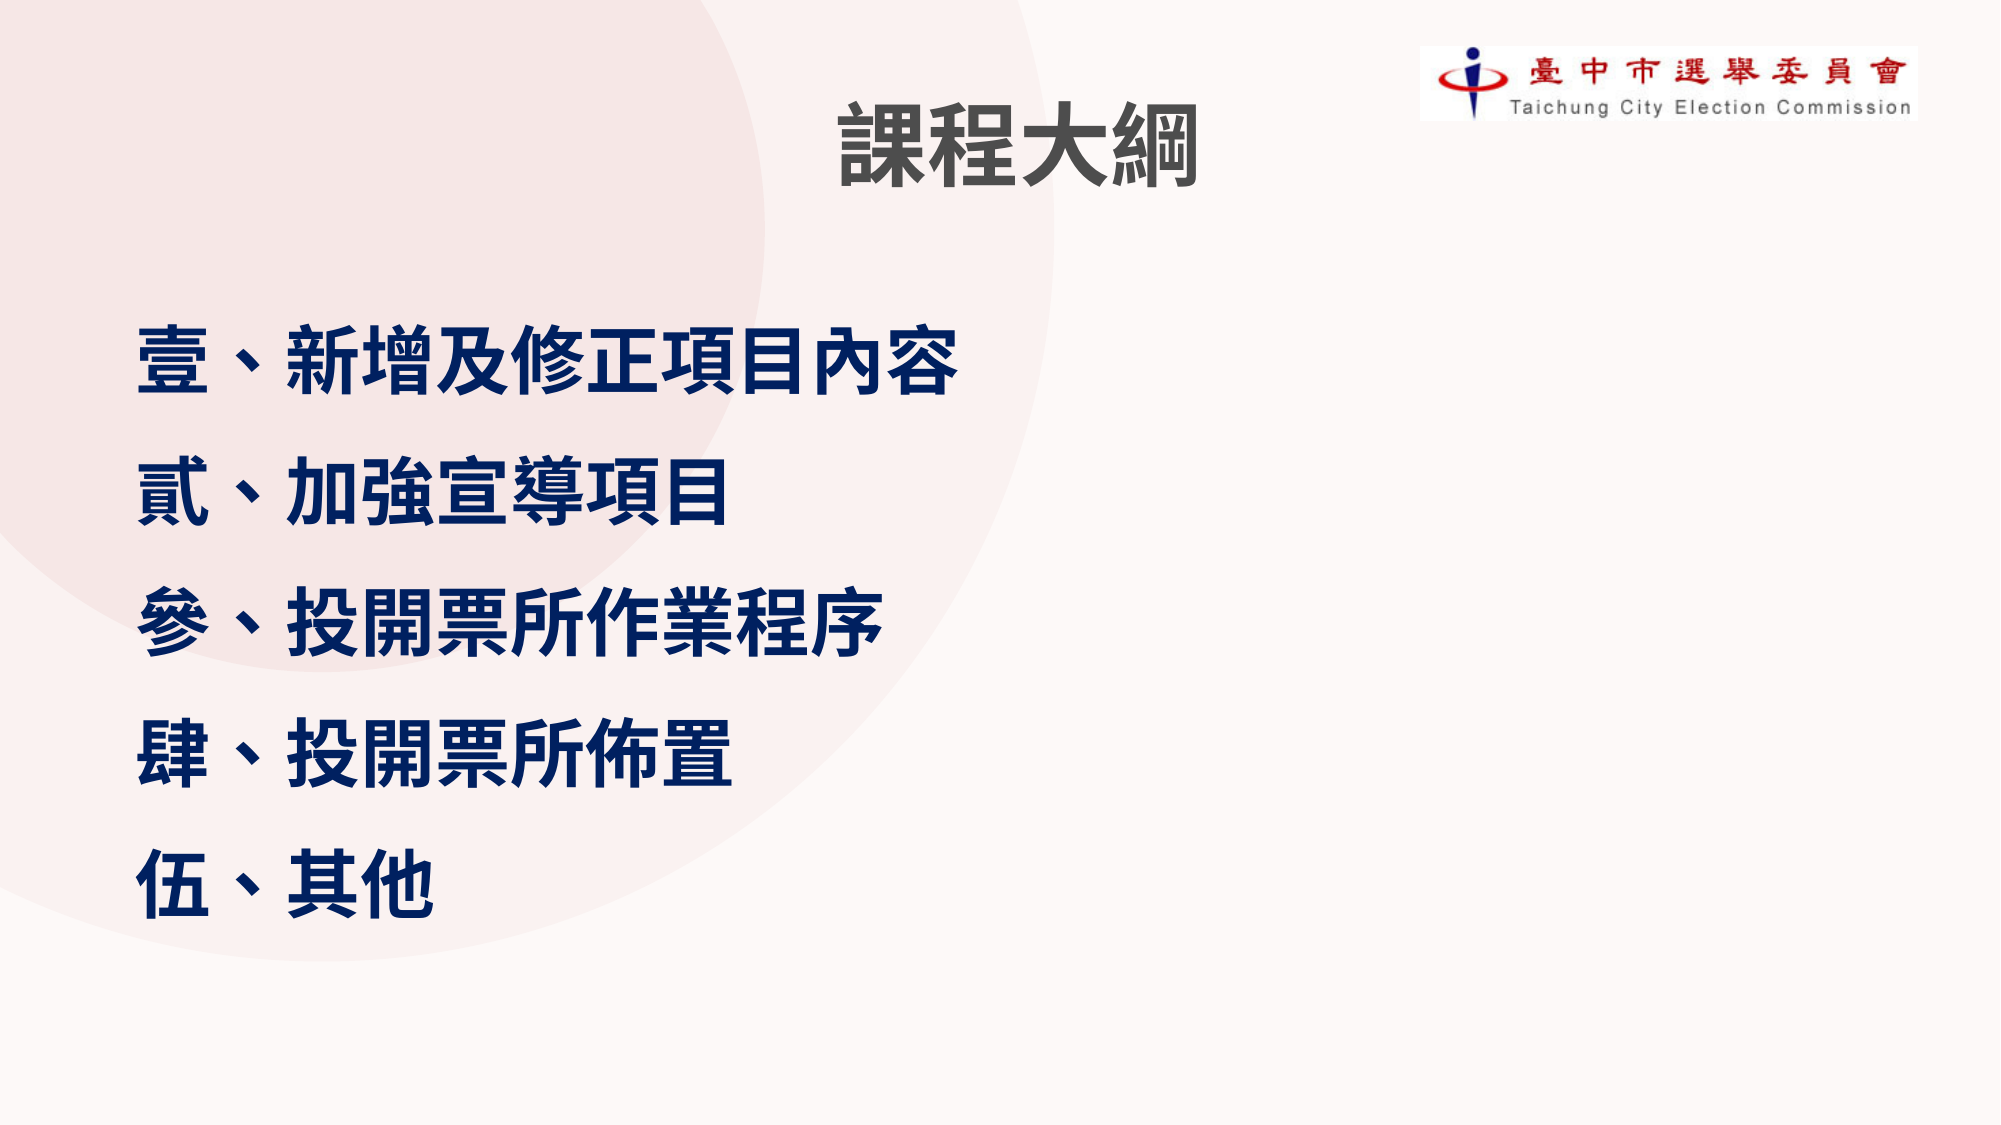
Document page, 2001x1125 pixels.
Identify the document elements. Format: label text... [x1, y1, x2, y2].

list 壹、新增及修正項目內容 貳、加強宣導項目 參、投開票所作業程序 肆、投開票所佈置 伍、其他 [120, 185, 1918, 1023]
title 課程大綱 [120, 85, 1918, 185]
